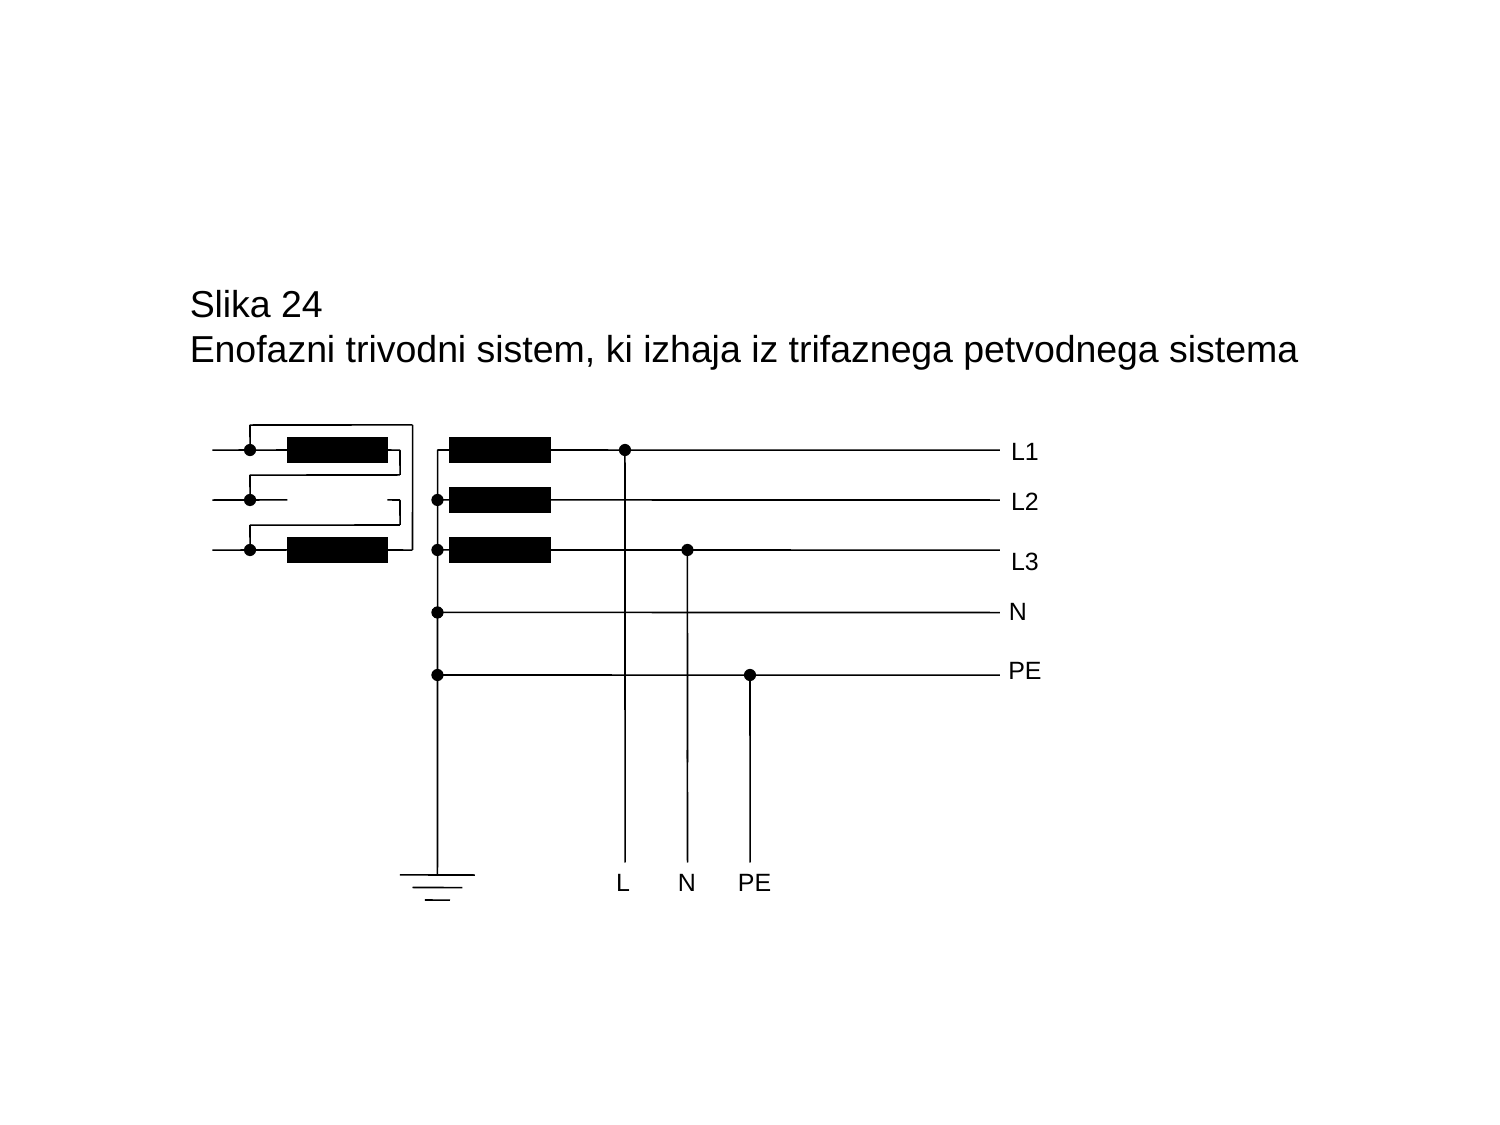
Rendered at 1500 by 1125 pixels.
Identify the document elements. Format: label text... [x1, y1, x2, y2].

text_box [450, 537, 550, 563]
text_box [450, 437, 550, 463]
text_box [287, 437, 388, 463]
text_box [287, 537, 388, 563]
text_box [450, 487, 550, 513]
text_box L N PE [587, 862, 788, 900]
text_box L1 L2 L3 N PE [949, 437, 1100, 713]
text_box Slika 24 Enofazni trivodni sistem, ki izhaja iz trifaznega petvodnega sistema [174, 287, 1113, 363]
